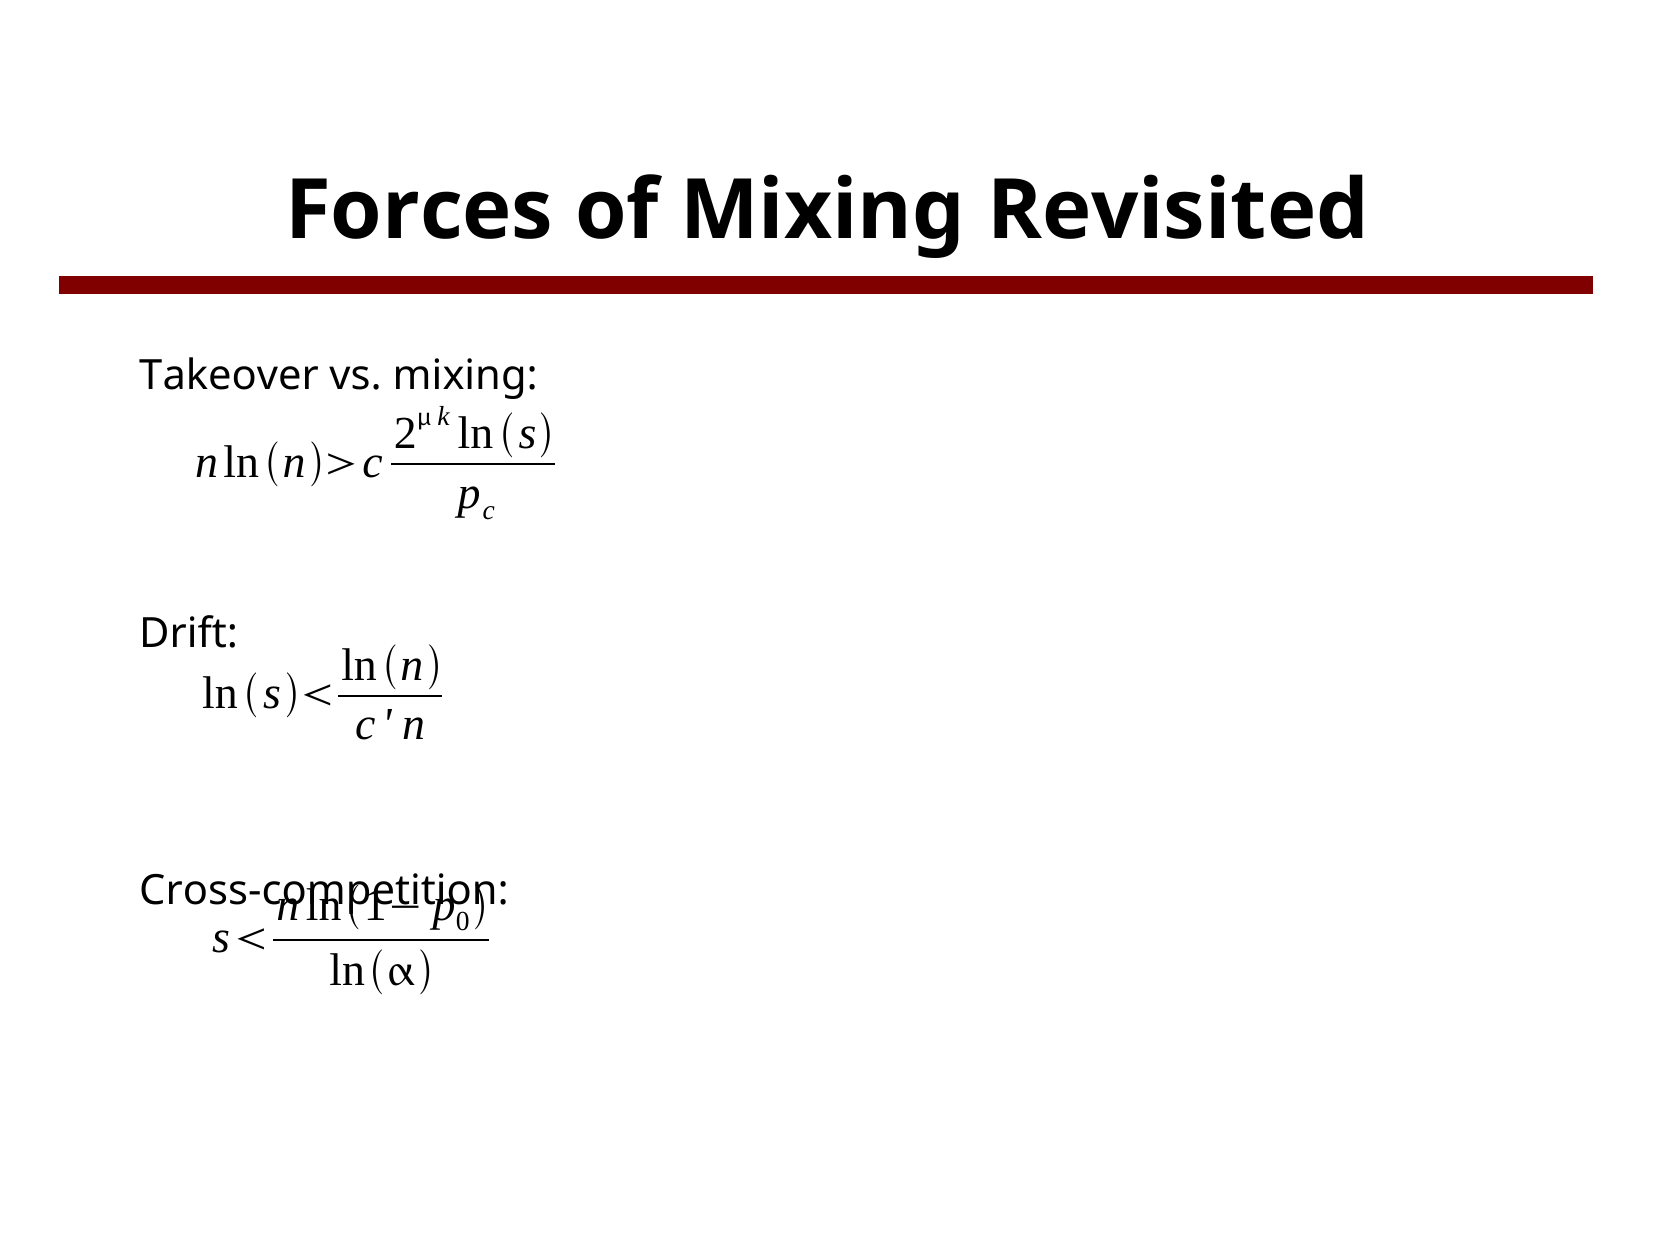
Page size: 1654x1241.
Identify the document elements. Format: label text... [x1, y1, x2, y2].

title Forces of Mixing Revisited [121, 102, 1534, 311]
chart [204, 879, 497, 1000]
chart [195, 639, 451, 750]
list Takeover vs. mixing: Drift: Cross-competition: [121, 344, 1534, 1127]
chart [187, 400, 564, 525]
